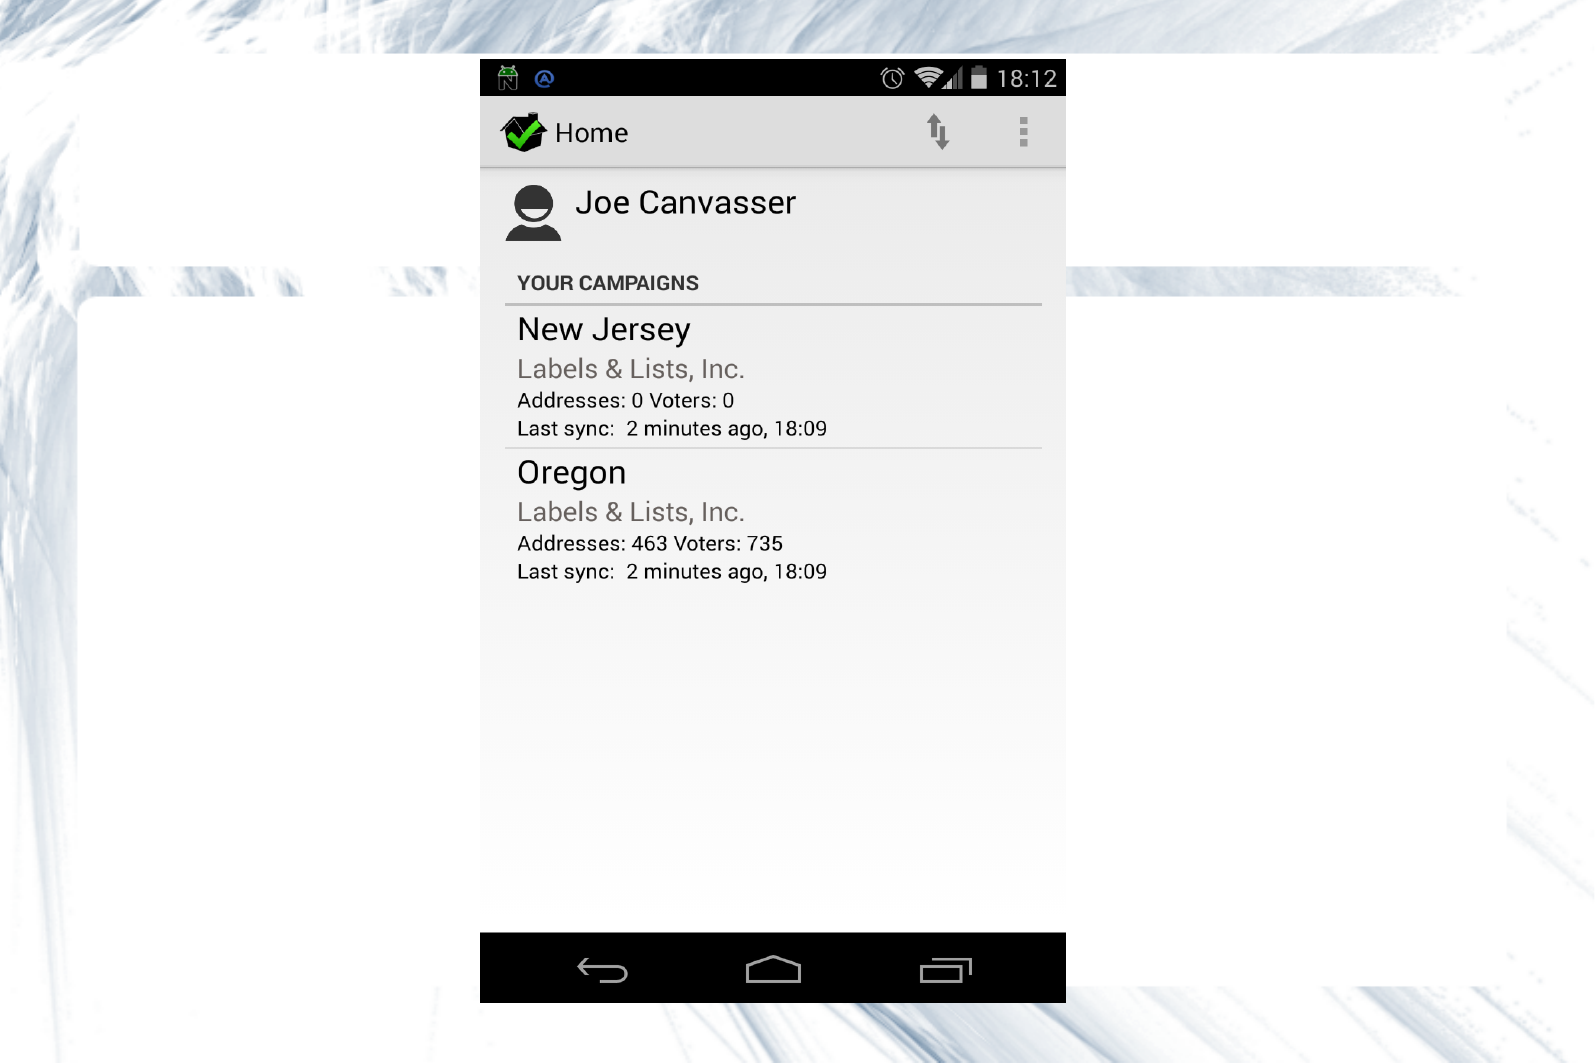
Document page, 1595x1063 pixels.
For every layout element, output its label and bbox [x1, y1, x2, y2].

picture [0, 0, 1595, 1063]
list [85, 304, 1471, 886]
